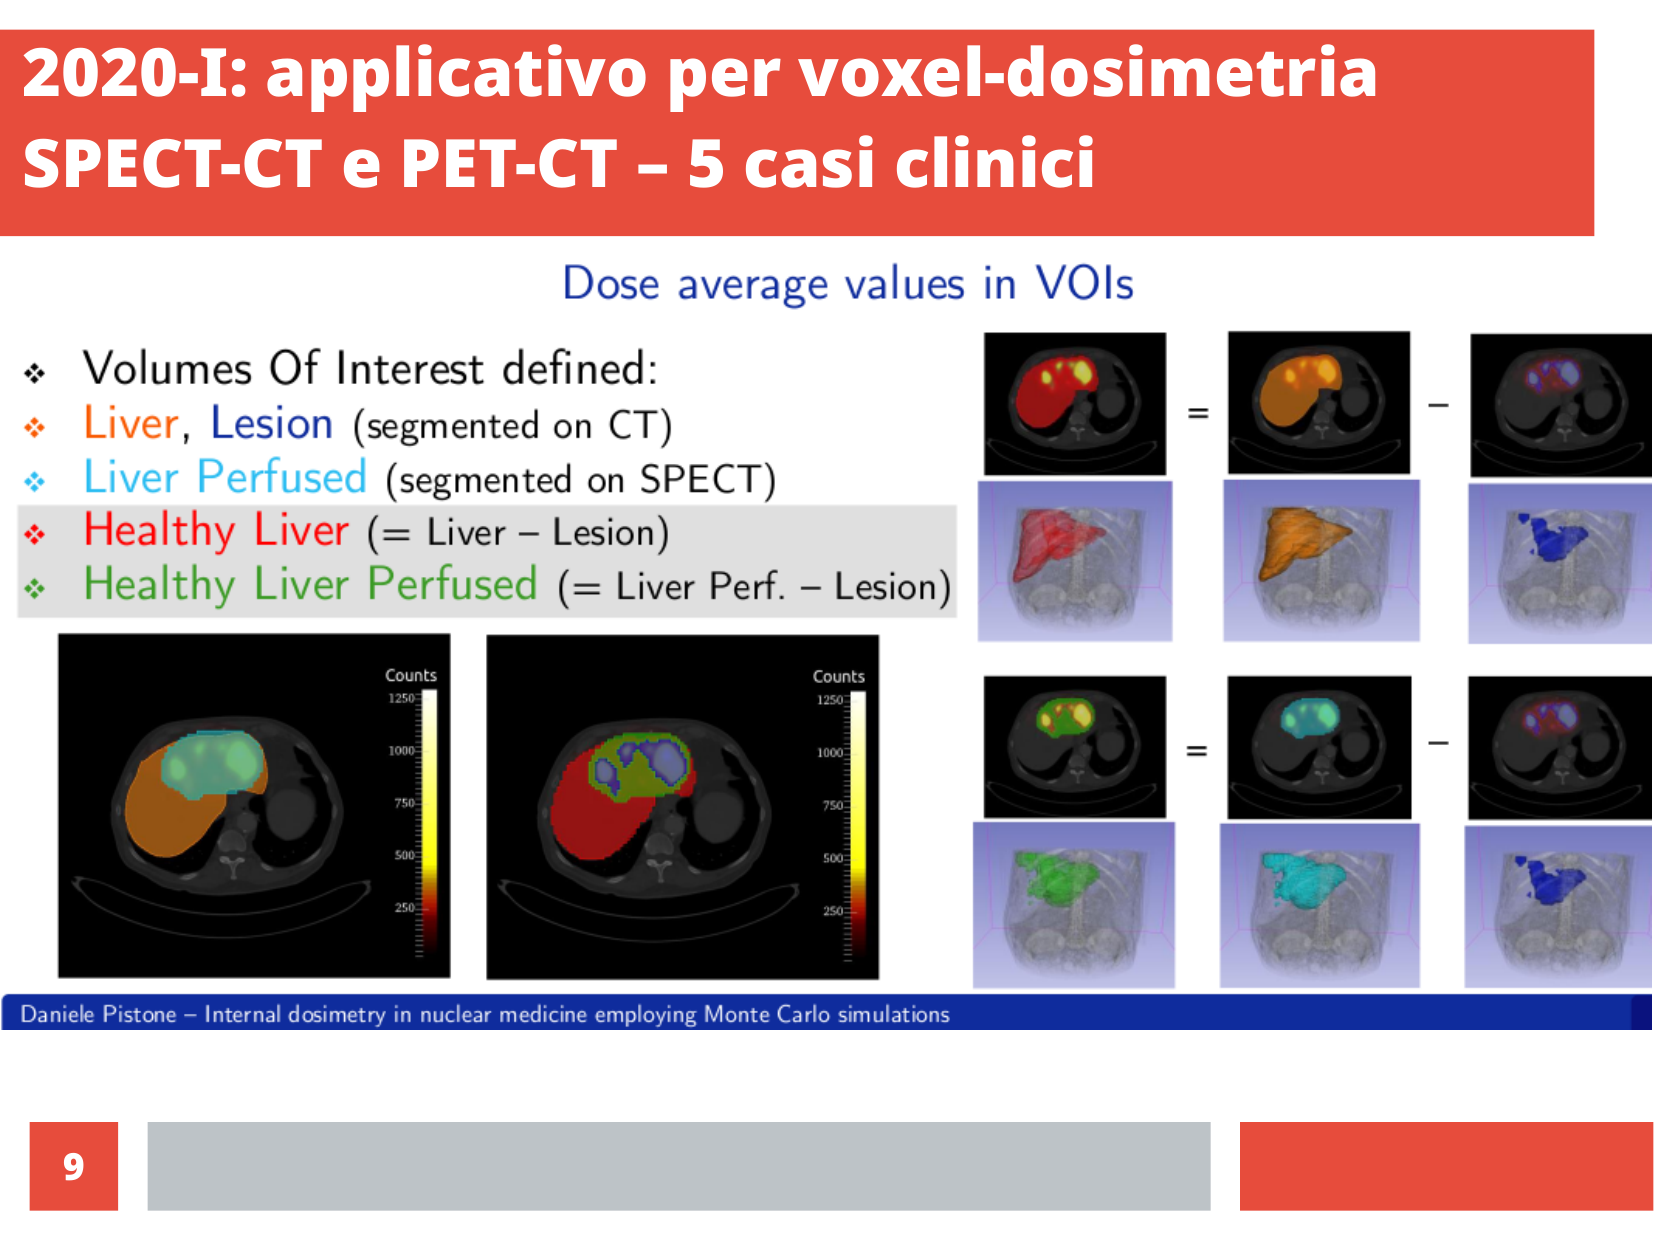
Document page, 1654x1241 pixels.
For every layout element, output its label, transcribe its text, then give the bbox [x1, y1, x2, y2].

title 2020-I: applicativo per voxel-dosimetria SPECT-CT e PET-CT – 5 casi clinici [22, 59, 1559, 207]
picture [0, 243, 1652, 1030]
